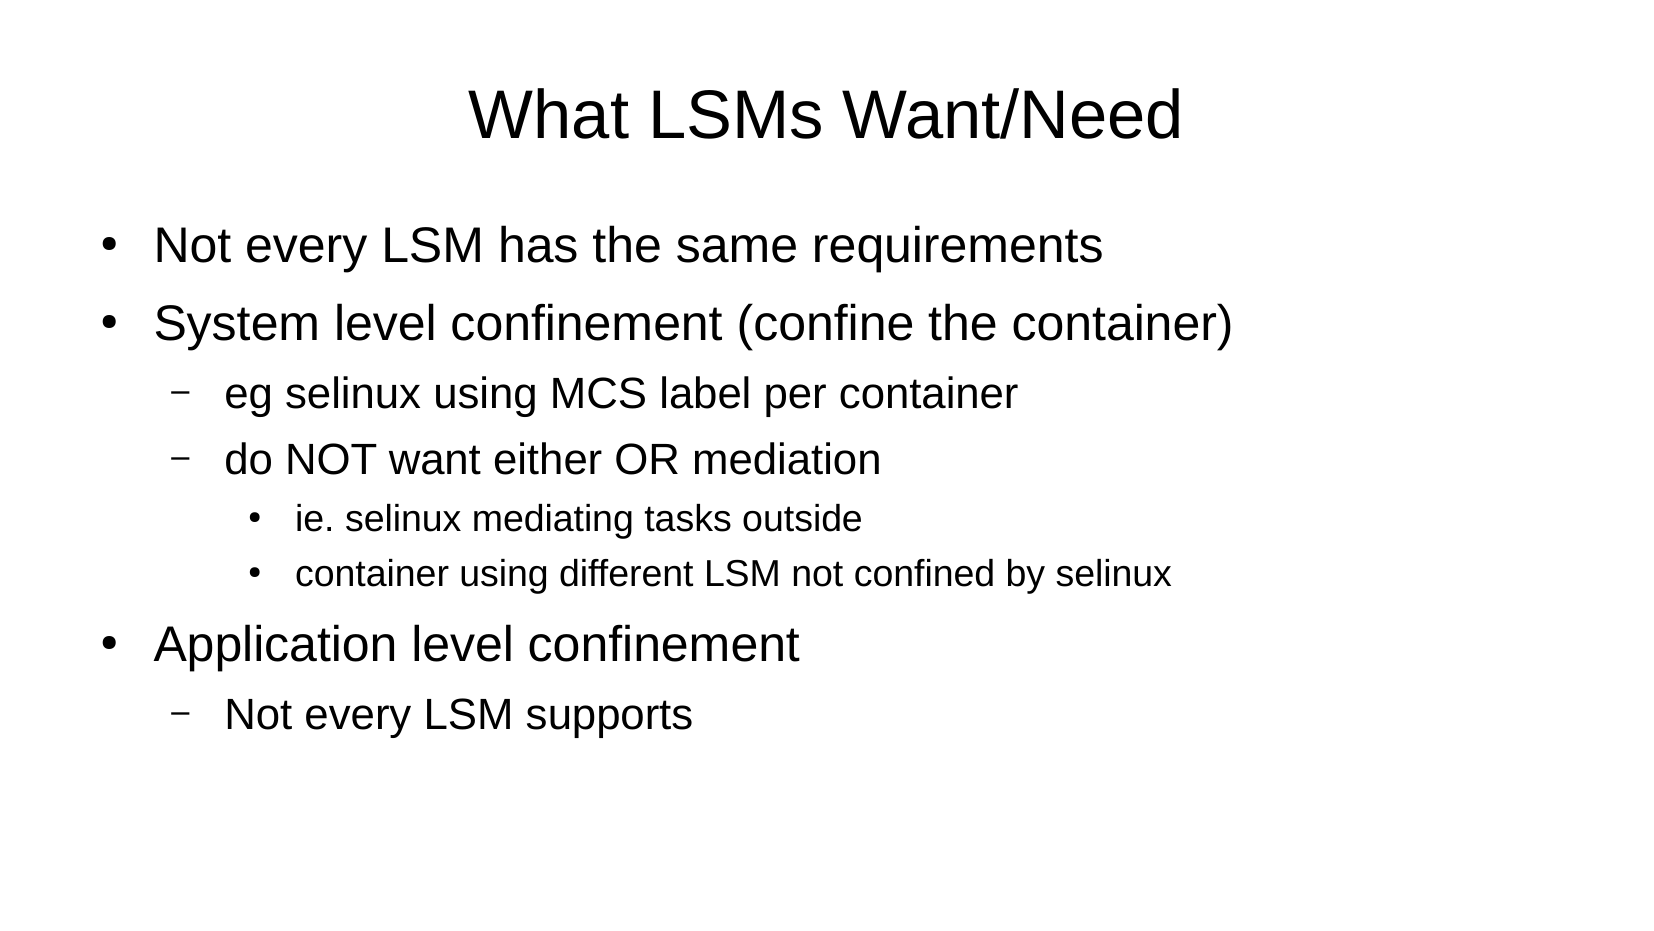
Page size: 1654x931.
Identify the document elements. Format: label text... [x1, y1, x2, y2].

title What LSMs Want/Need [82, 37, 1571, 193]
list Not every LSM has the same requirements System level confinement (confine the container) eg selinux using MCS label per container do NOT want either OR mediation ie. selinux mediating tasks outside container using different LSM not confined by selinux Application level confinement Not every LSM supports [82, 217, 1571, 758]
